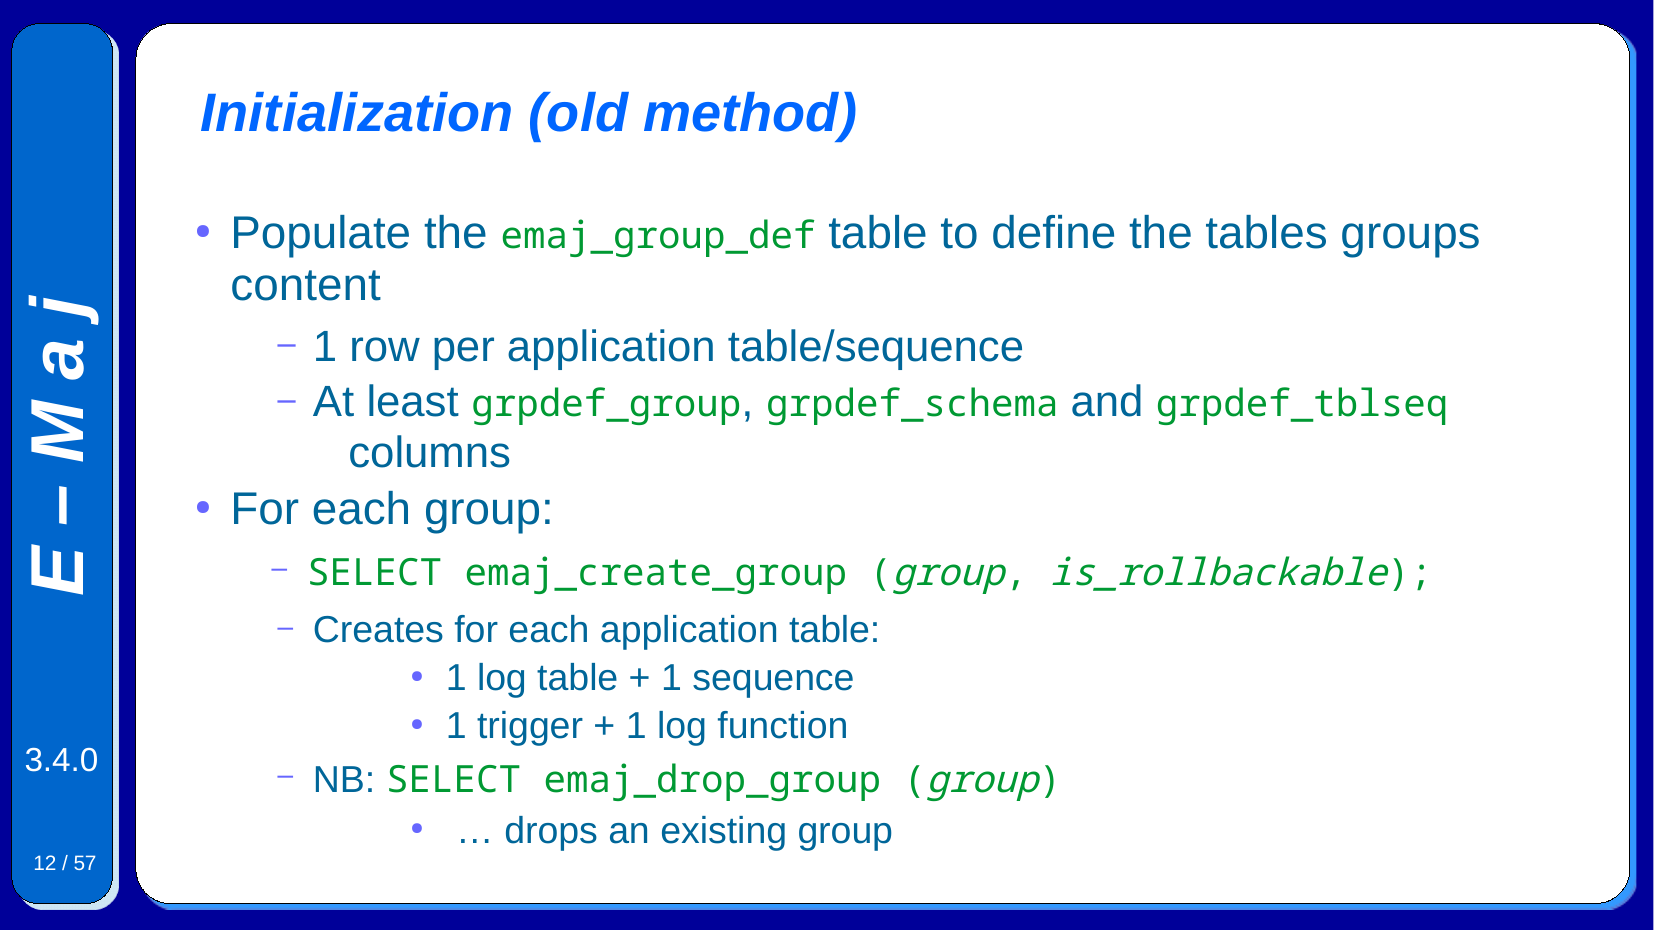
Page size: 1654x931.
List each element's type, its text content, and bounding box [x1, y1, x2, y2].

list Populate the emaj_group_def table to define the tables groups content 1 row per application table/sequence At least grpdef_group, grpdef_schema and grpdef_tblseq columns For each group: SELECT emaj_create_group (group, is_rollbackable); Creates for each application table: 1 log table + 1 sequence 1 trigger + 1 log function NB: SELECT emaj_drop_group (group) … drops an existing group [177, 206, 1587, 846]
title Initialization (old method) [200, 34, 1575, 191]
